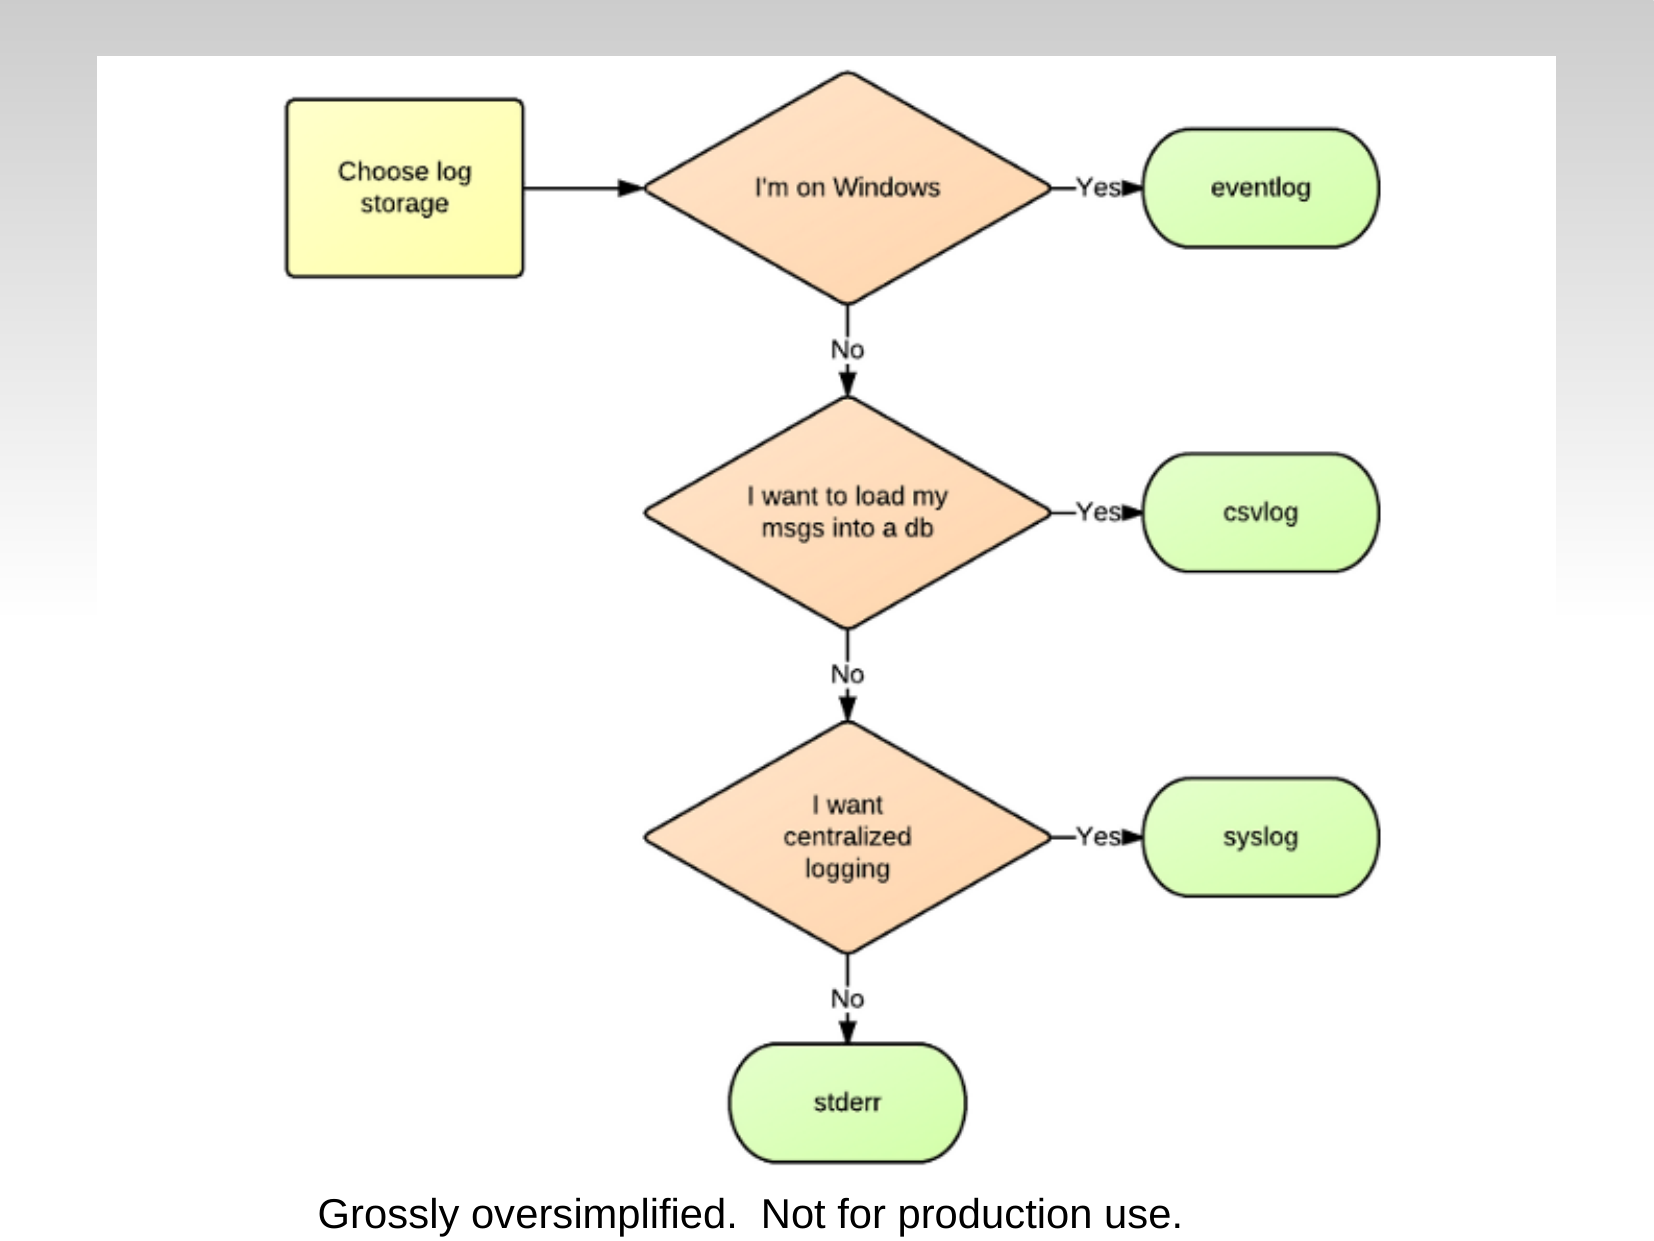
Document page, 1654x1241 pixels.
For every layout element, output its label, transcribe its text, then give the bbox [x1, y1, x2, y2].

list Grossly oversimplified. Not for production use. [229, 1190, 1501, 1238]
picture [97, 56, 1556, 1184]
